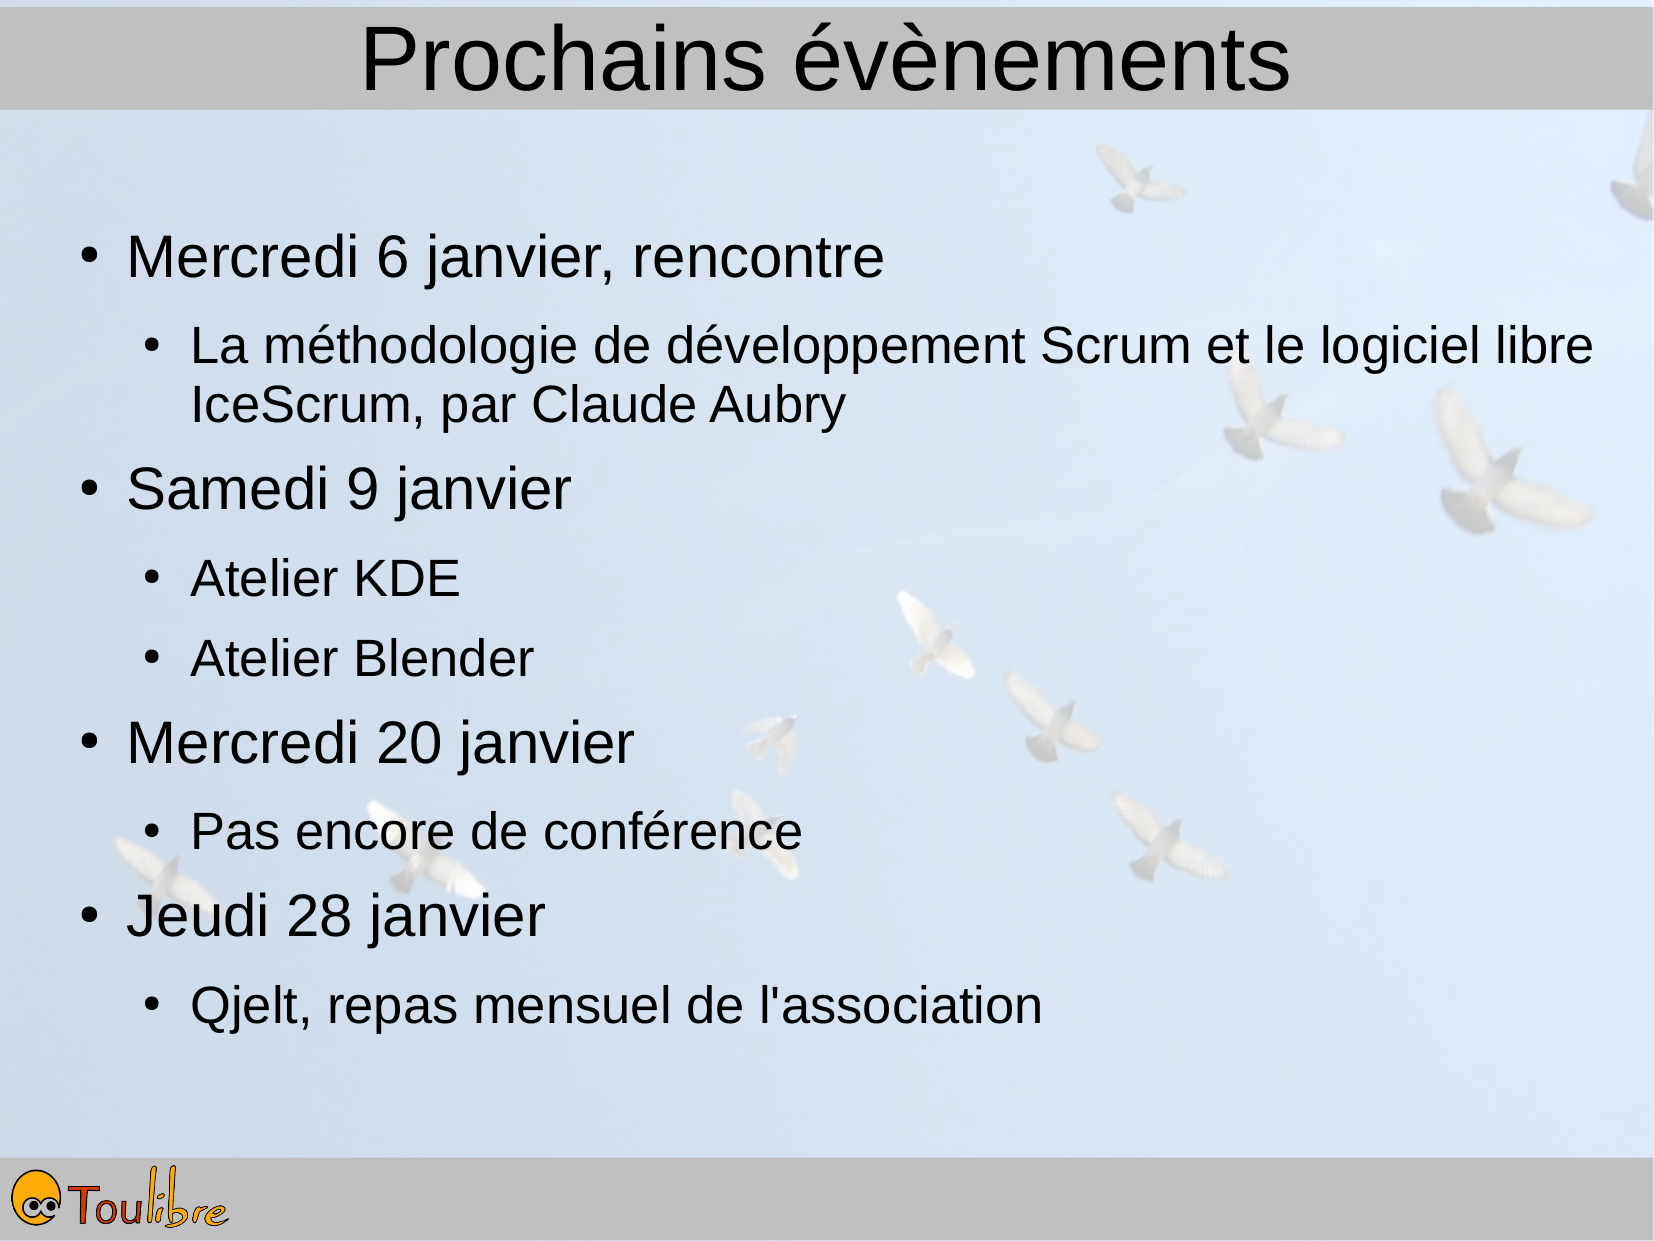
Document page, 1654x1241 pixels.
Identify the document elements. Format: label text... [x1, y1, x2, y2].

picture [11, 1165, 229, 1228]
list Mercredi 6 janvier, rencontre La méthodologie de développement Scrum et le logiciel libre IceScrum, par Claude Aubry Samedi 9 janvier Atelier KDE Atelier Blender Mercredi 20 janvier Pas encore de conférence Jeudi 28 janvier Qjelt, repas mensuel de l'association [62, 222, 1621, 1042]
title Prochains évènements [0, 7, 1654, 110]
